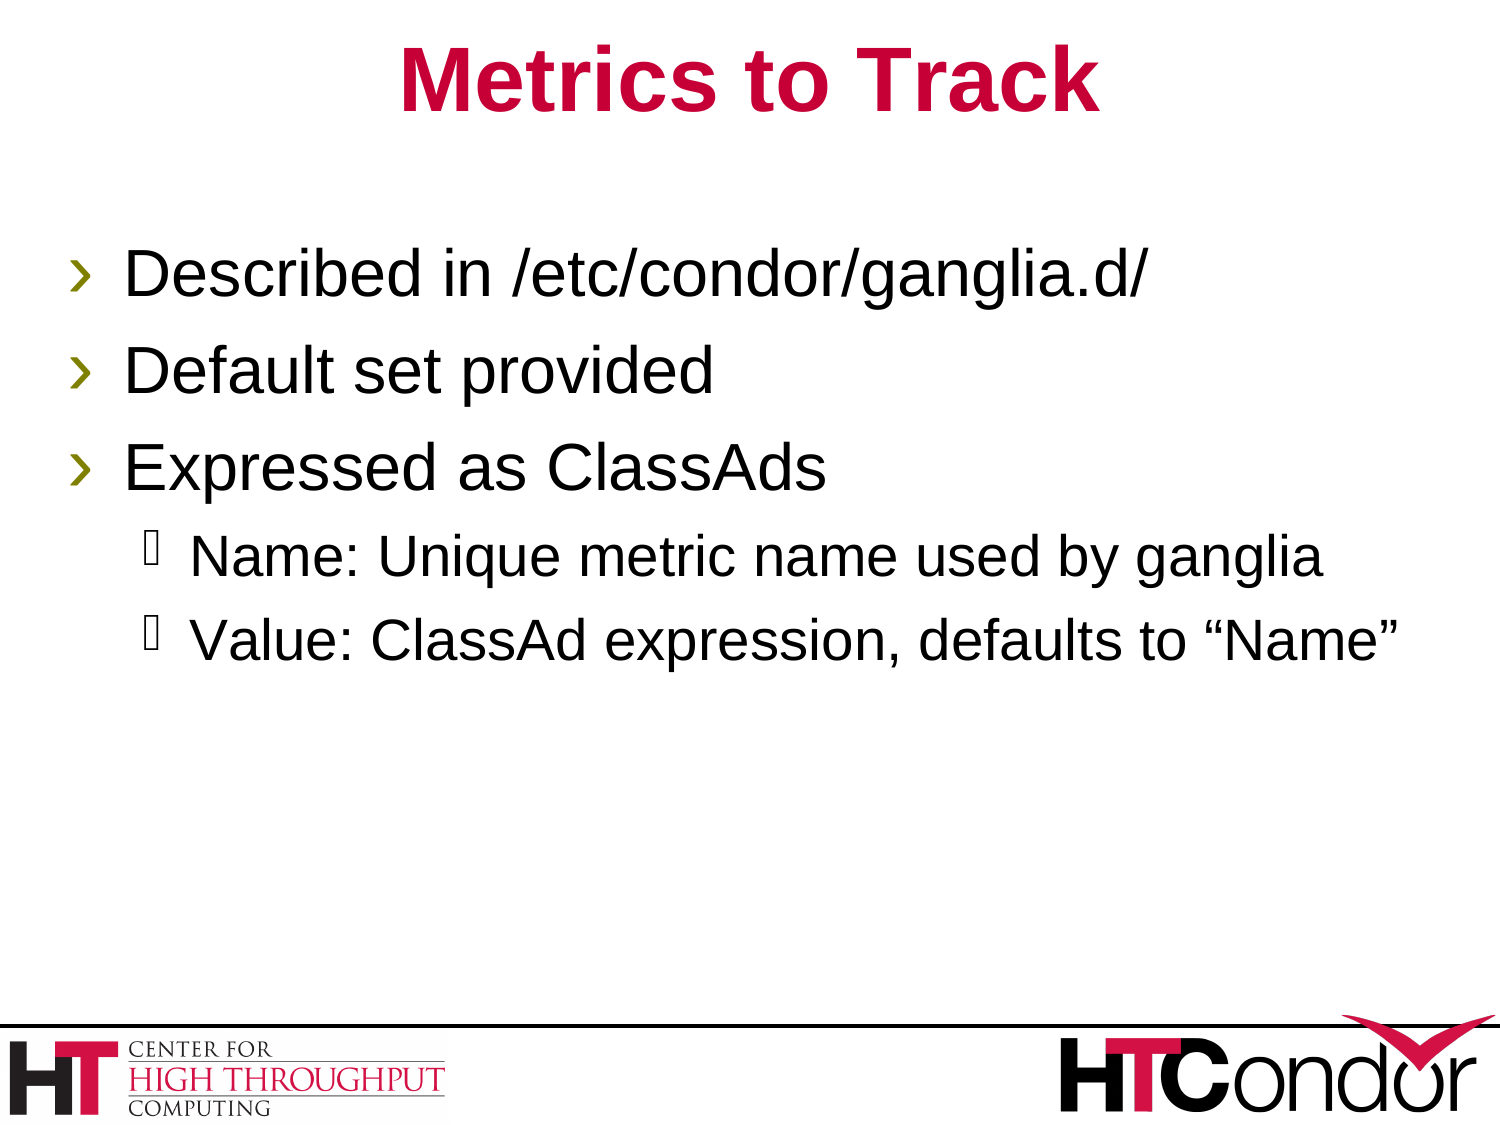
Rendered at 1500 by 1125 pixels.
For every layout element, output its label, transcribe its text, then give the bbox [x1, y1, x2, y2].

title Metrics to Track [0, 0, 1500, 150]
list Described in /etc/condor/ganglia.d/ Default set provided Expressed as ClassAds Name: Unique metric name used by ganglia Value: ClassAd expression, defaults to “Name” [52, 222, 1431, 916]
picture [0, 1029, 454, 1125]
picture [1055, 1014, 1500, 1119]
